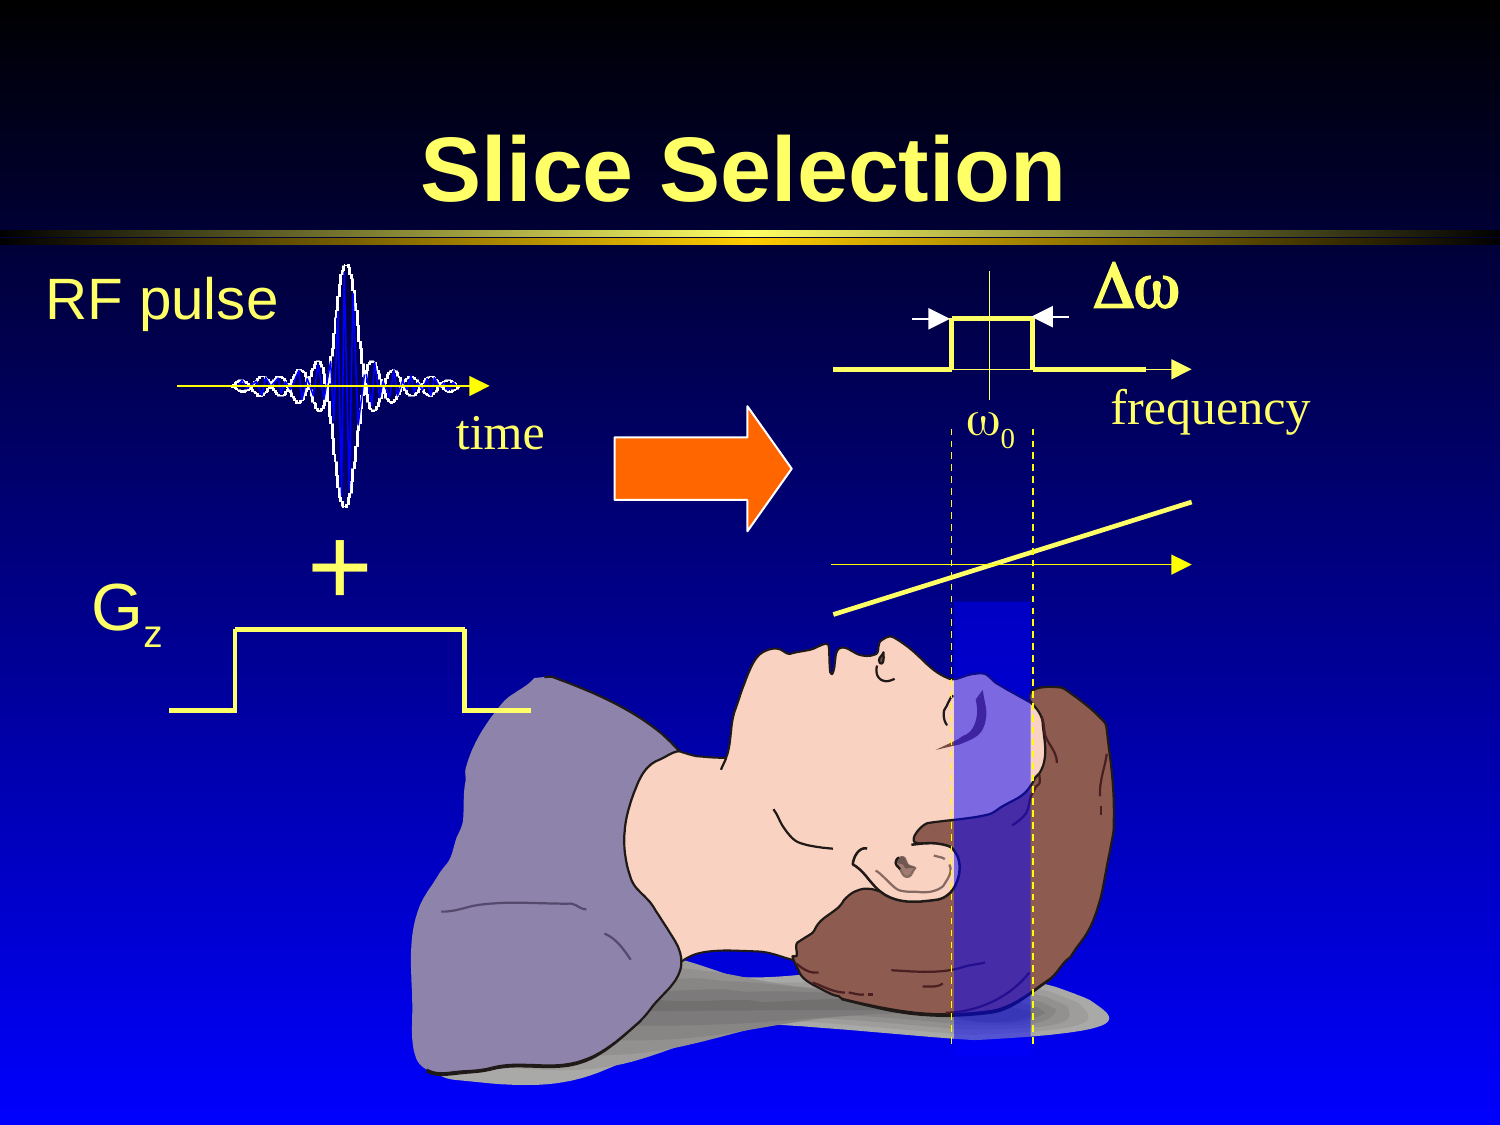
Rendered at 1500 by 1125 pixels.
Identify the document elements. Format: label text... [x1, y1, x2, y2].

text_box  [1078, 253, 1206, 357]
chart [143, 246, 526, 526]
text_box [614, 406, 792, 532]
chart [343, 387, 348, 487]
title Slice Selection [99, 37, 1388, 225]
text_box [954, 601, 1031, 1057]
text_box RF pulse [30, 254, 302, 340]
chart [316, 375, 320, 385]
text_box time [441, 392, 563, 468]
chart [449, 387, 469, 392]
chart [294, 377, 299, 385]
chart [351, 387, 525, 526]
text_box 0 [951, 383, 1033, 469]
text_box frequency [1095, 367, 1331, 443]
picture [410, 635, 1115, 1085]
text_box + [293, 487, 390, 638]
text_box Gz [76, 556, 181, 658]
